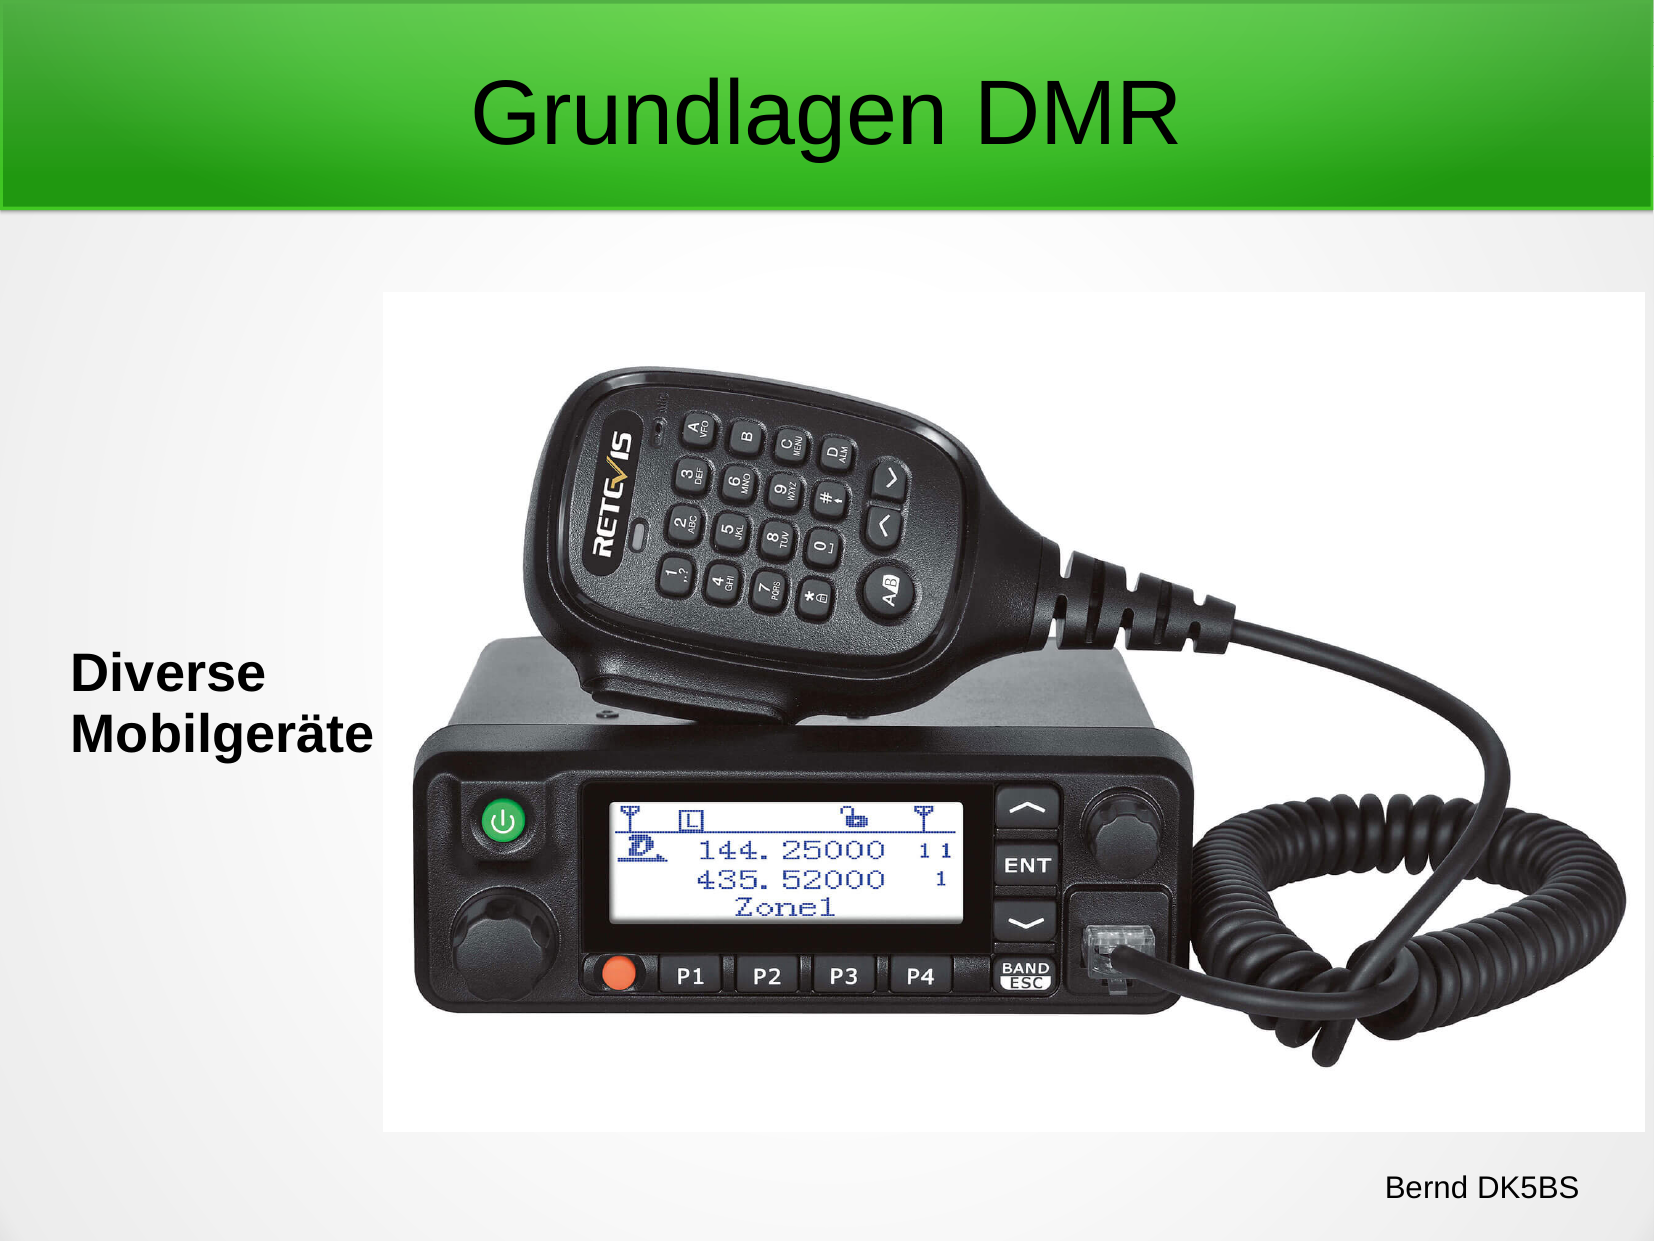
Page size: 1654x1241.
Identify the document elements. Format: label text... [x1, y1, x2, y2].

subtitle Diverse Mobilgeräte [70, 237, 1583, 1169]
text_box Bernd DK5BS [1370, 1163, 1619, 1223]
picture [383, 292, 1645, 1132]
title Grundlagen DMR [0, 0, 1654, 238]
